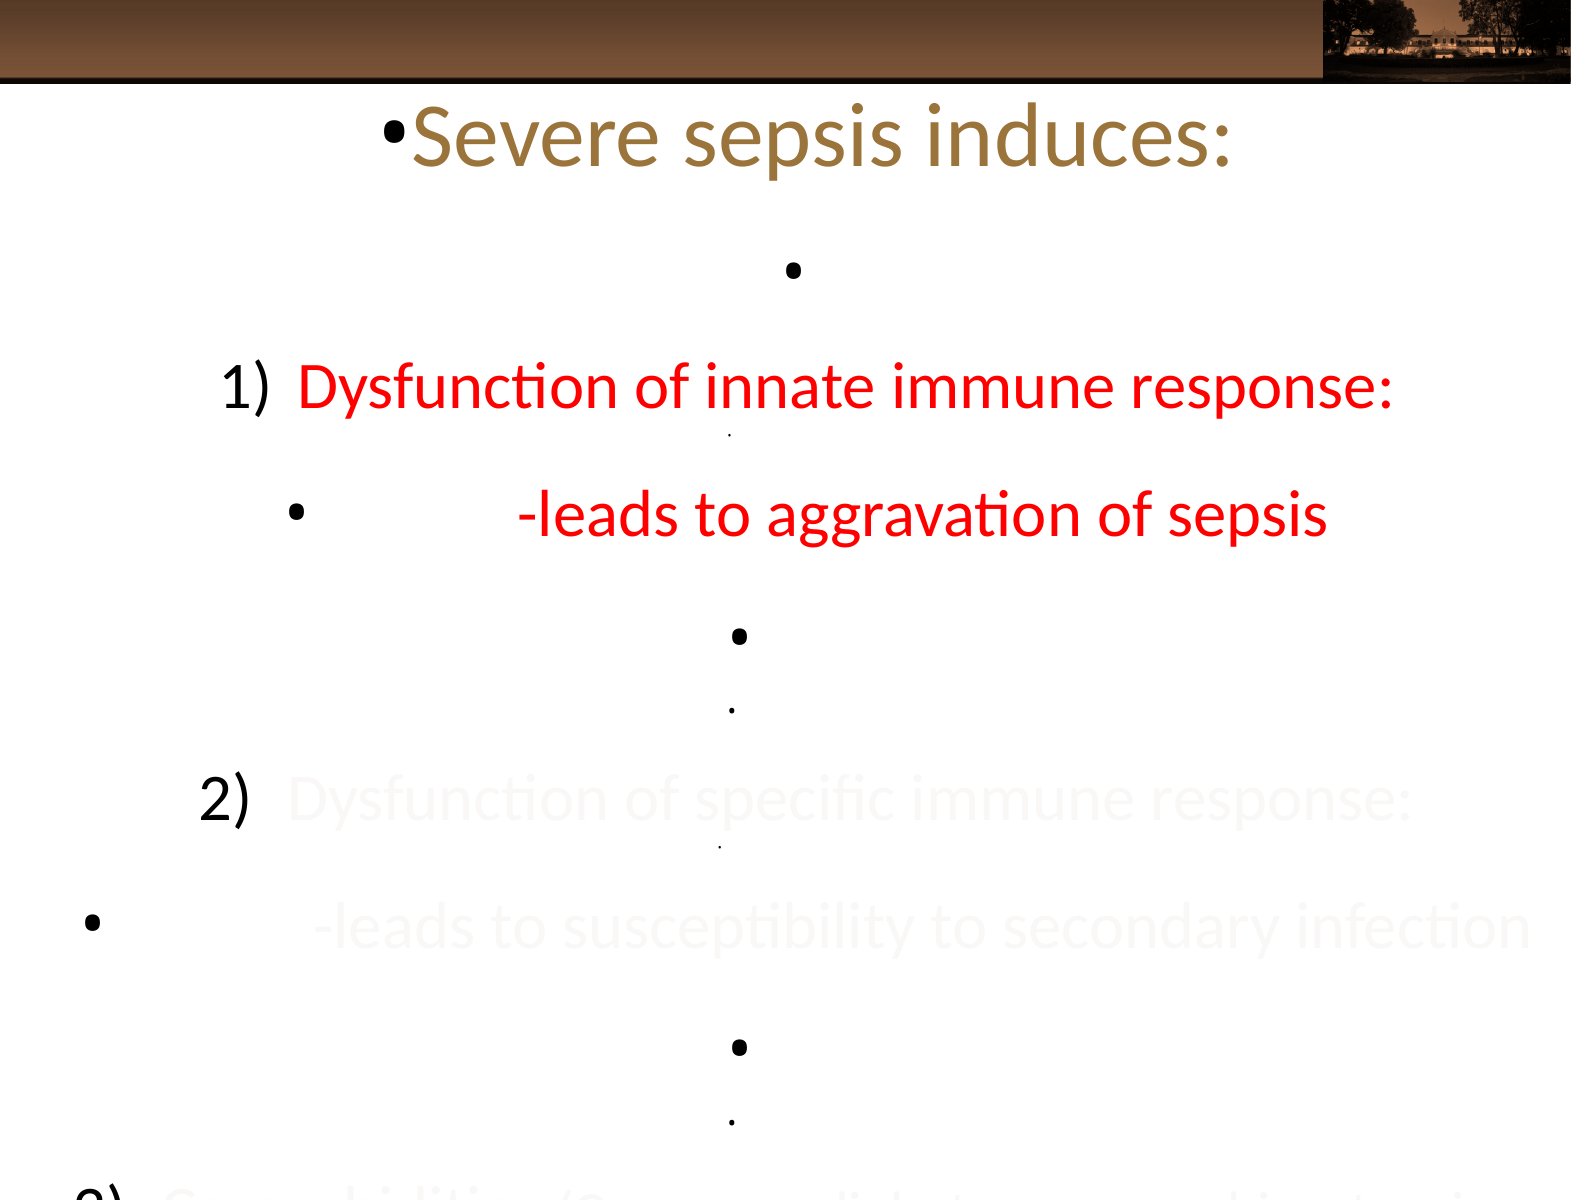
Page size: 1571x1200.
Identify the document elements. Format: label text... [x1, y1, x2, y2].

text_box Severe sepsis induces: Dysfunction of innate immune response: -leads to aggravation of sepsis Dysfunction of specific immune response: -leads to susceptibility to secondary infection Comorbidities (Common: diabetes, cancer, hipertension, atherosclerosis, pre-existing immunosuppression): , -leads to aggravation of sepsis [43, 84, 1571, 1200]
picture [0, 0, 1571, 84]
